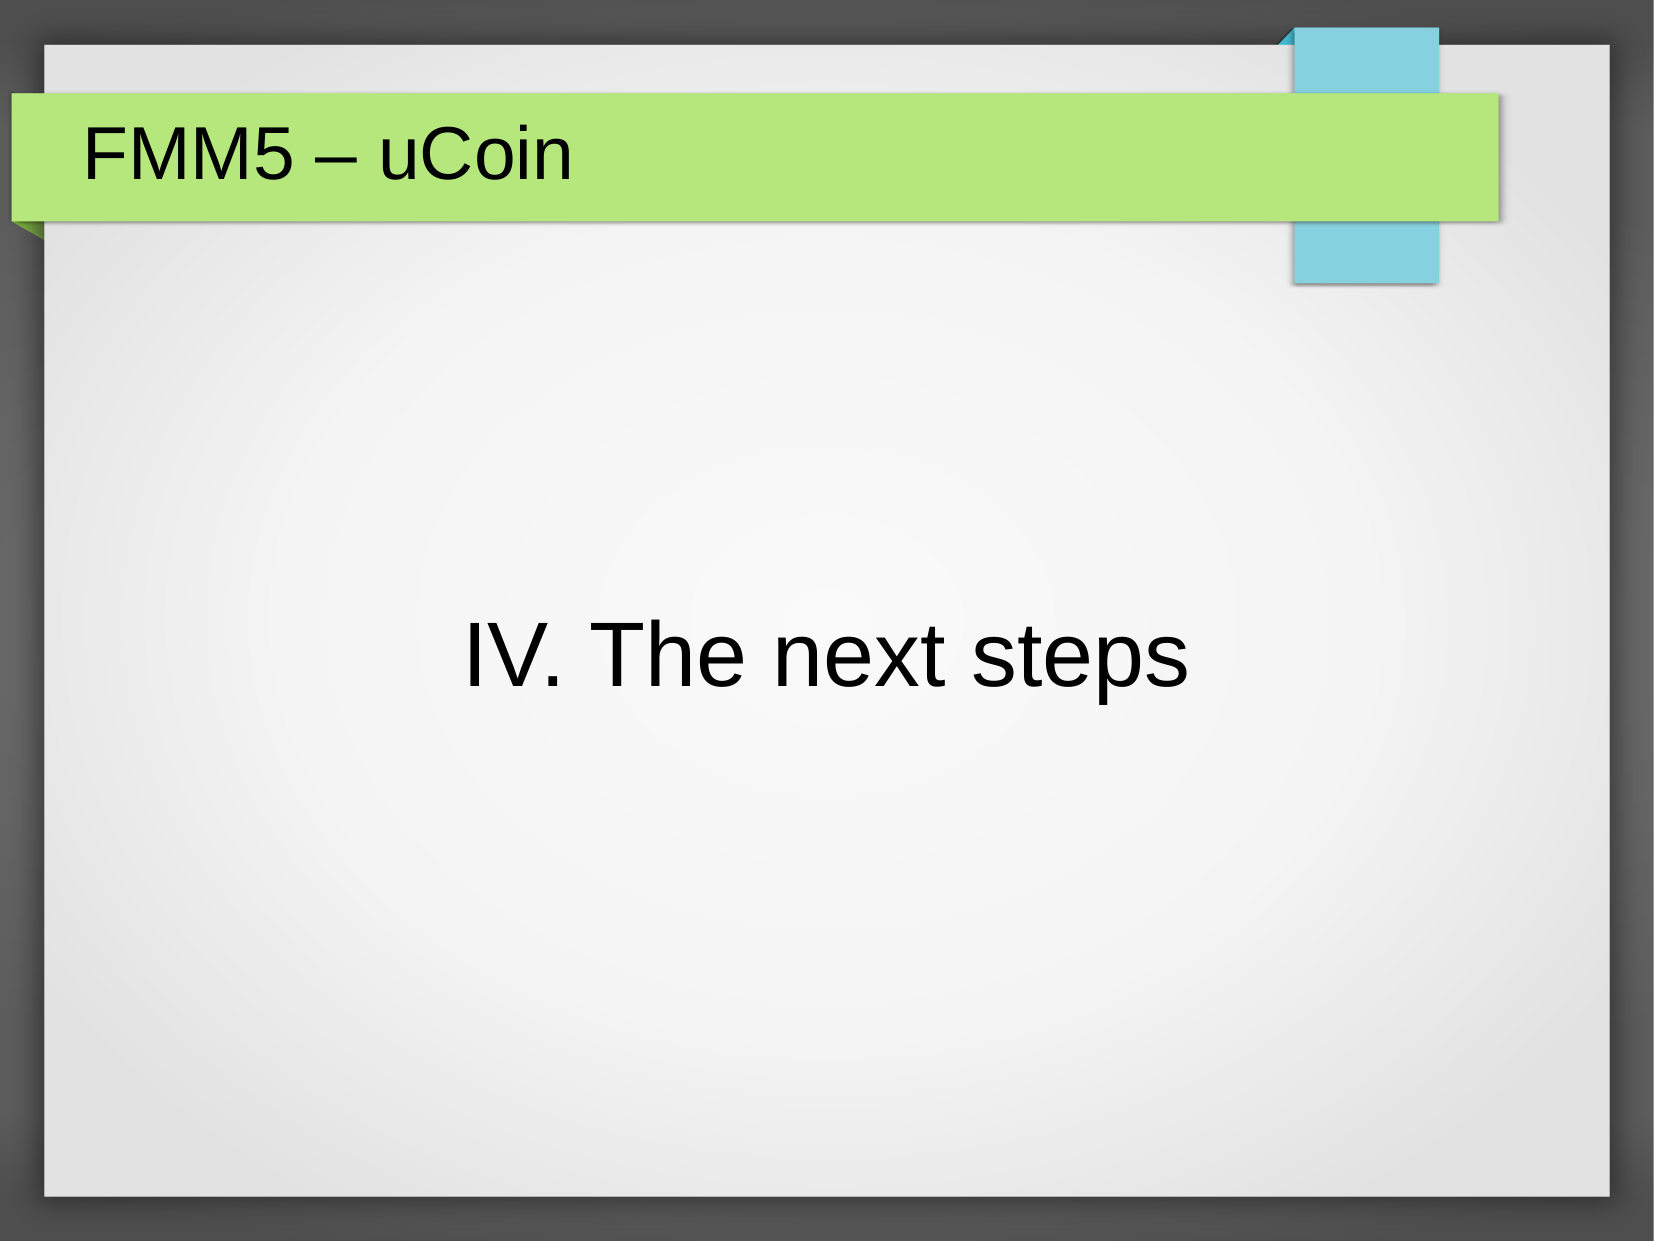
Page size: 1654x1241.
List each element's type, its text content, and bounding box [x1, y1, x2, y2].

picture [0, 0, 1654, 1241]
list IV. The next steps [82, 295, 1571, 1015]
title FMM5 – uCoin [82, 94, 1264, 213]
